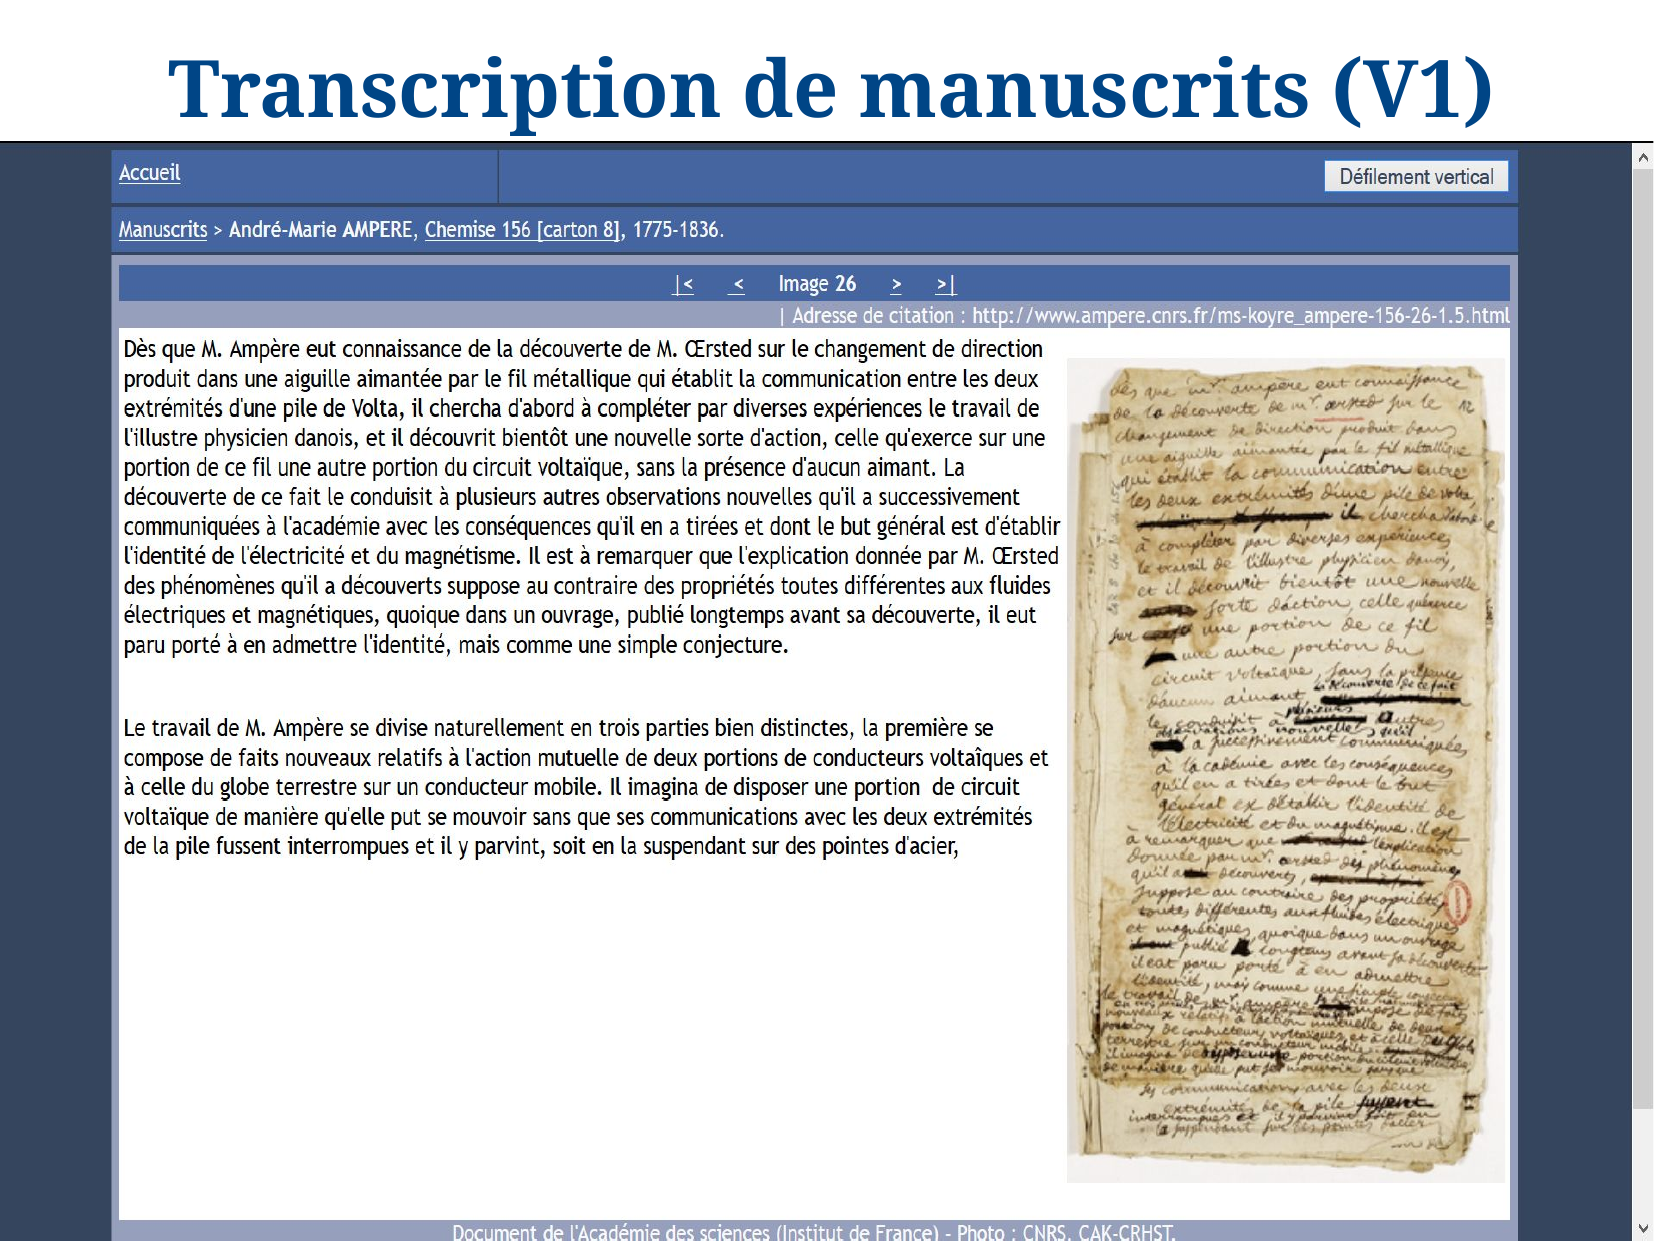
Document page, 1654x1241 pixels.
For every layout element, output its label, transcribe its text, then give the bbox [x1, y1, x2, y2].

text_box Transcription de manuscrits (V1) [153, 25, 1654, 134]
picture [0, 141, 1654, 1241]
